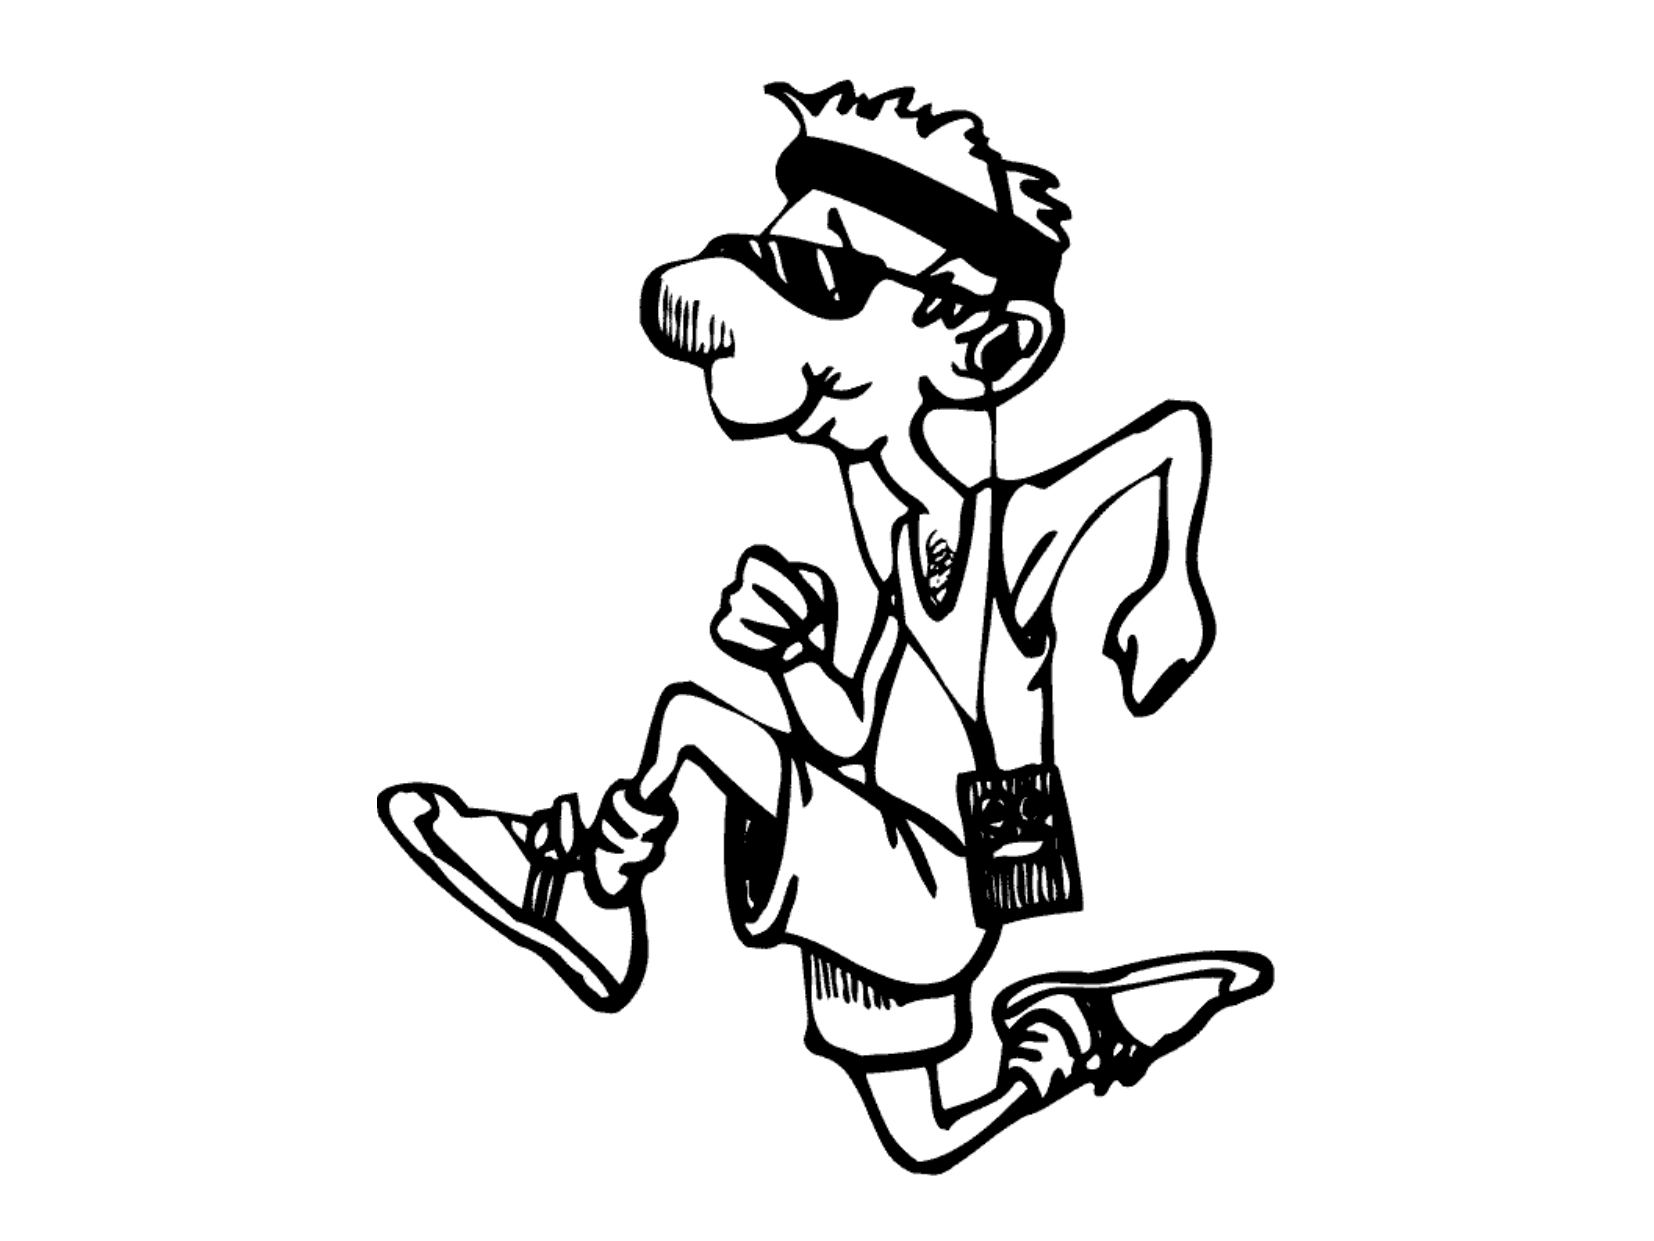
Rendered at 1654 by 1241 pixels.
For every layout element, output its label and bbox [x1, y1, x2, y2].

picture [377, 2, 1278, 1240]
